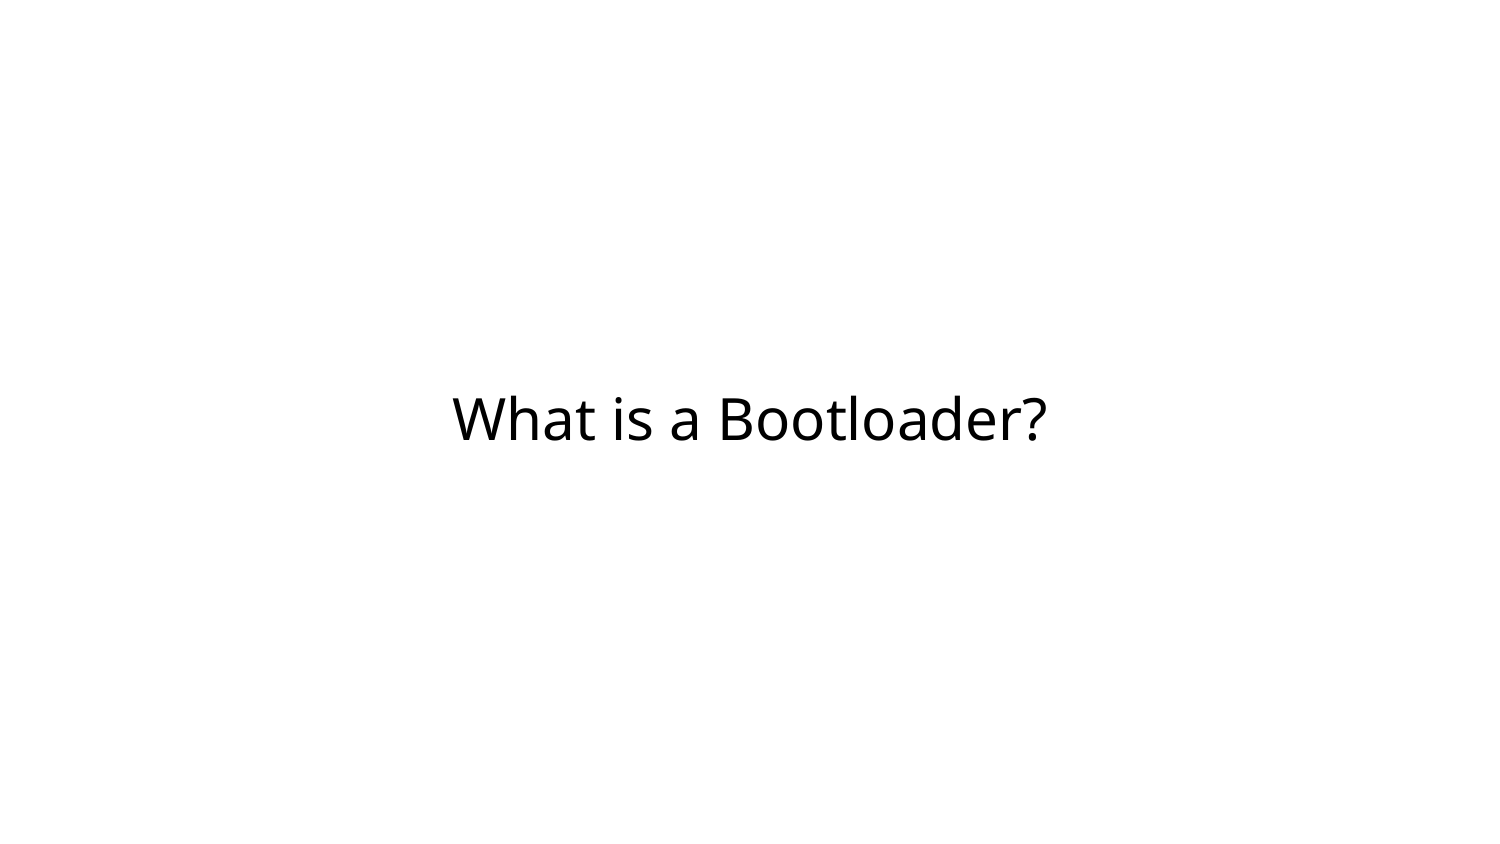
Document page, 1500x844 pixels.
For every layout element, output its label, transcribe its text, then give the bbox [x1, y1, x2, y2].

list What is a Bootloader? [51, 189, 1449, 750]
